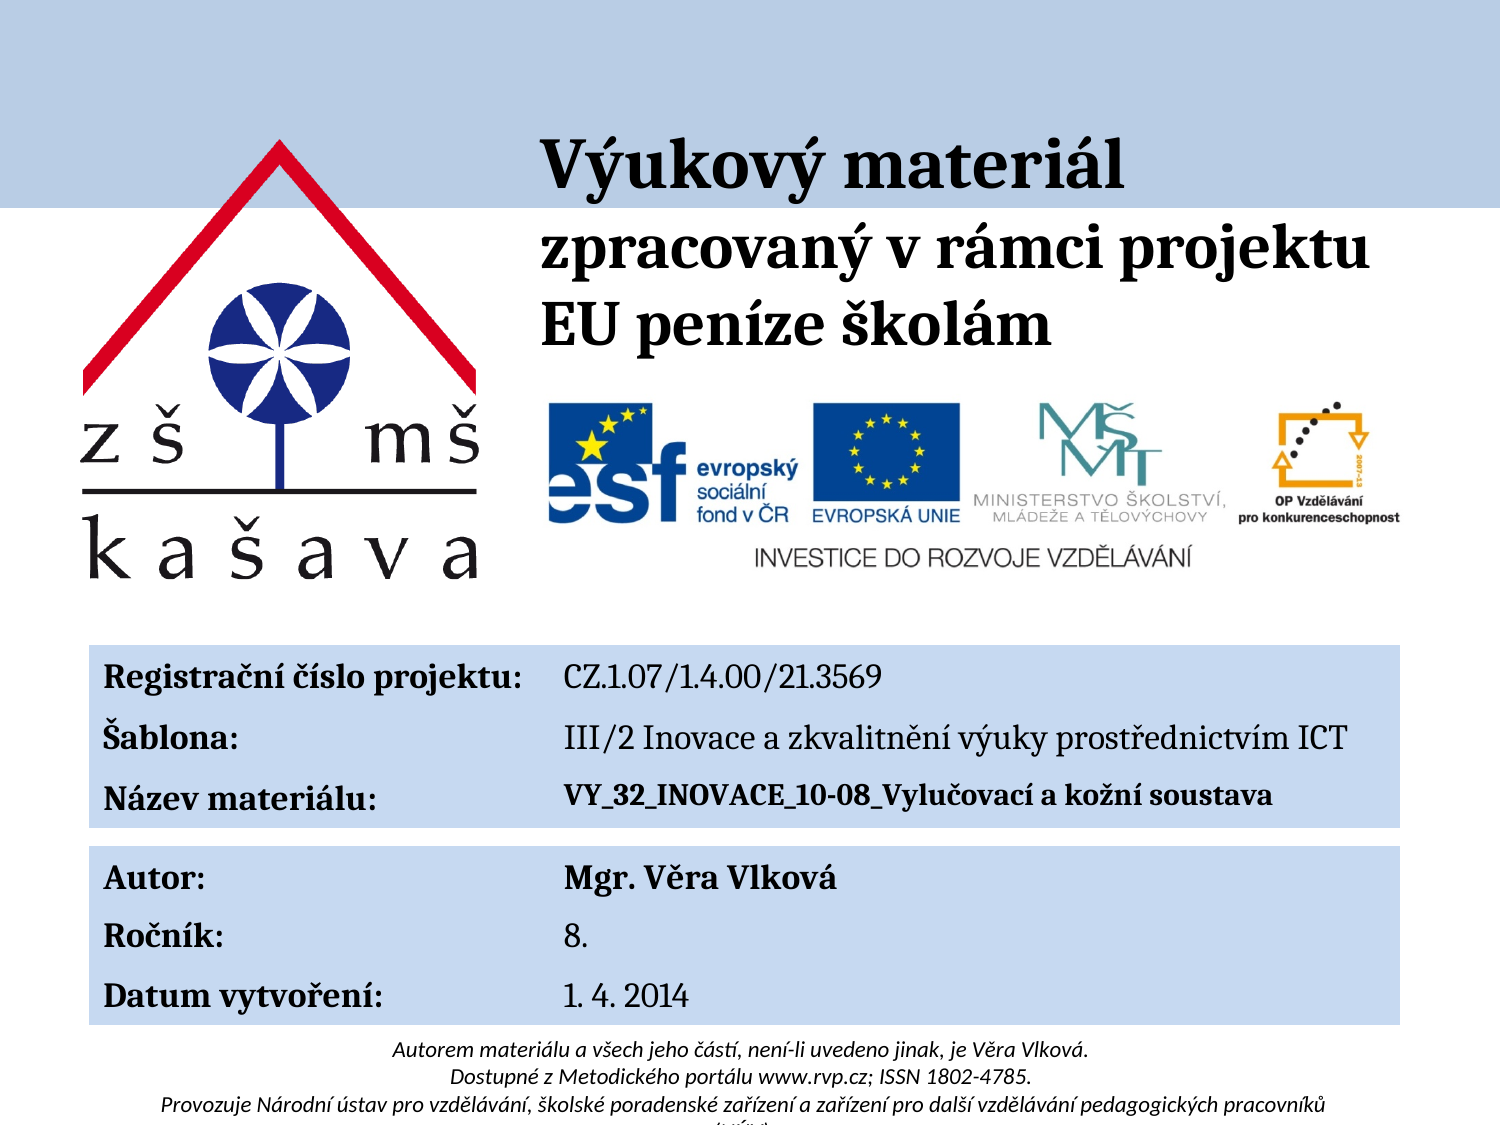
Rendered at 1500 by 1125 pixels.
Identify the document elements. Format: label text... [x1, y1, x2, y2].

table_cell 8. [549, 904, 1400, 965]
table_header CZ.1.07/1.4.00/21.3569 [549, 645, 1400, 706]
table_cell Název materiálu: [89, 767, 549, 828]
text_box [0, 0, 1500, 208]
table_cell Datum vytvoření: [89, 965, 549, 1025]
table_cell III/2 Inovace a zkvalitnění výuky prostřednictvím ICT [549, 706, 1400, 767]
table_cell Šablona: [89, 706, 549, 767]
text_box Výukový materiál zpracovaný v rámci projektu EU peníze školám [538, 108, 1500, 367]
table_cell Ročník: [89, 904, 549, 965]
table_header Autor: [89, 846, 549, 904]
table_cell VY_32_INOVACE_10-08_Vylučovací a kožní soustava [549, 767, 1400, 828]
picture [19, 101, 1424, 620]
table_header Mgr. Věra Vlková [549, 846, 1400, 904]
text_box Autorem materiálu a všech jeho částí, není-li uvedeno jinak, je Věra Vlková. Dostupné z Metodického portálu www.rvp.cz; ISSN 1802-4785. Provozuje Národní ústav pro vzdělávání, školské poradenské zařízení a zařízení pro další vzdělávání pedagogických pracovníků (NÚV). [112, 1026, 1377, 1125]
table_cell 1. 4. 2014 [549, 965, 1400, 1025]
table_header Registrační číslo projektu: [89, 645, 549, 706]
